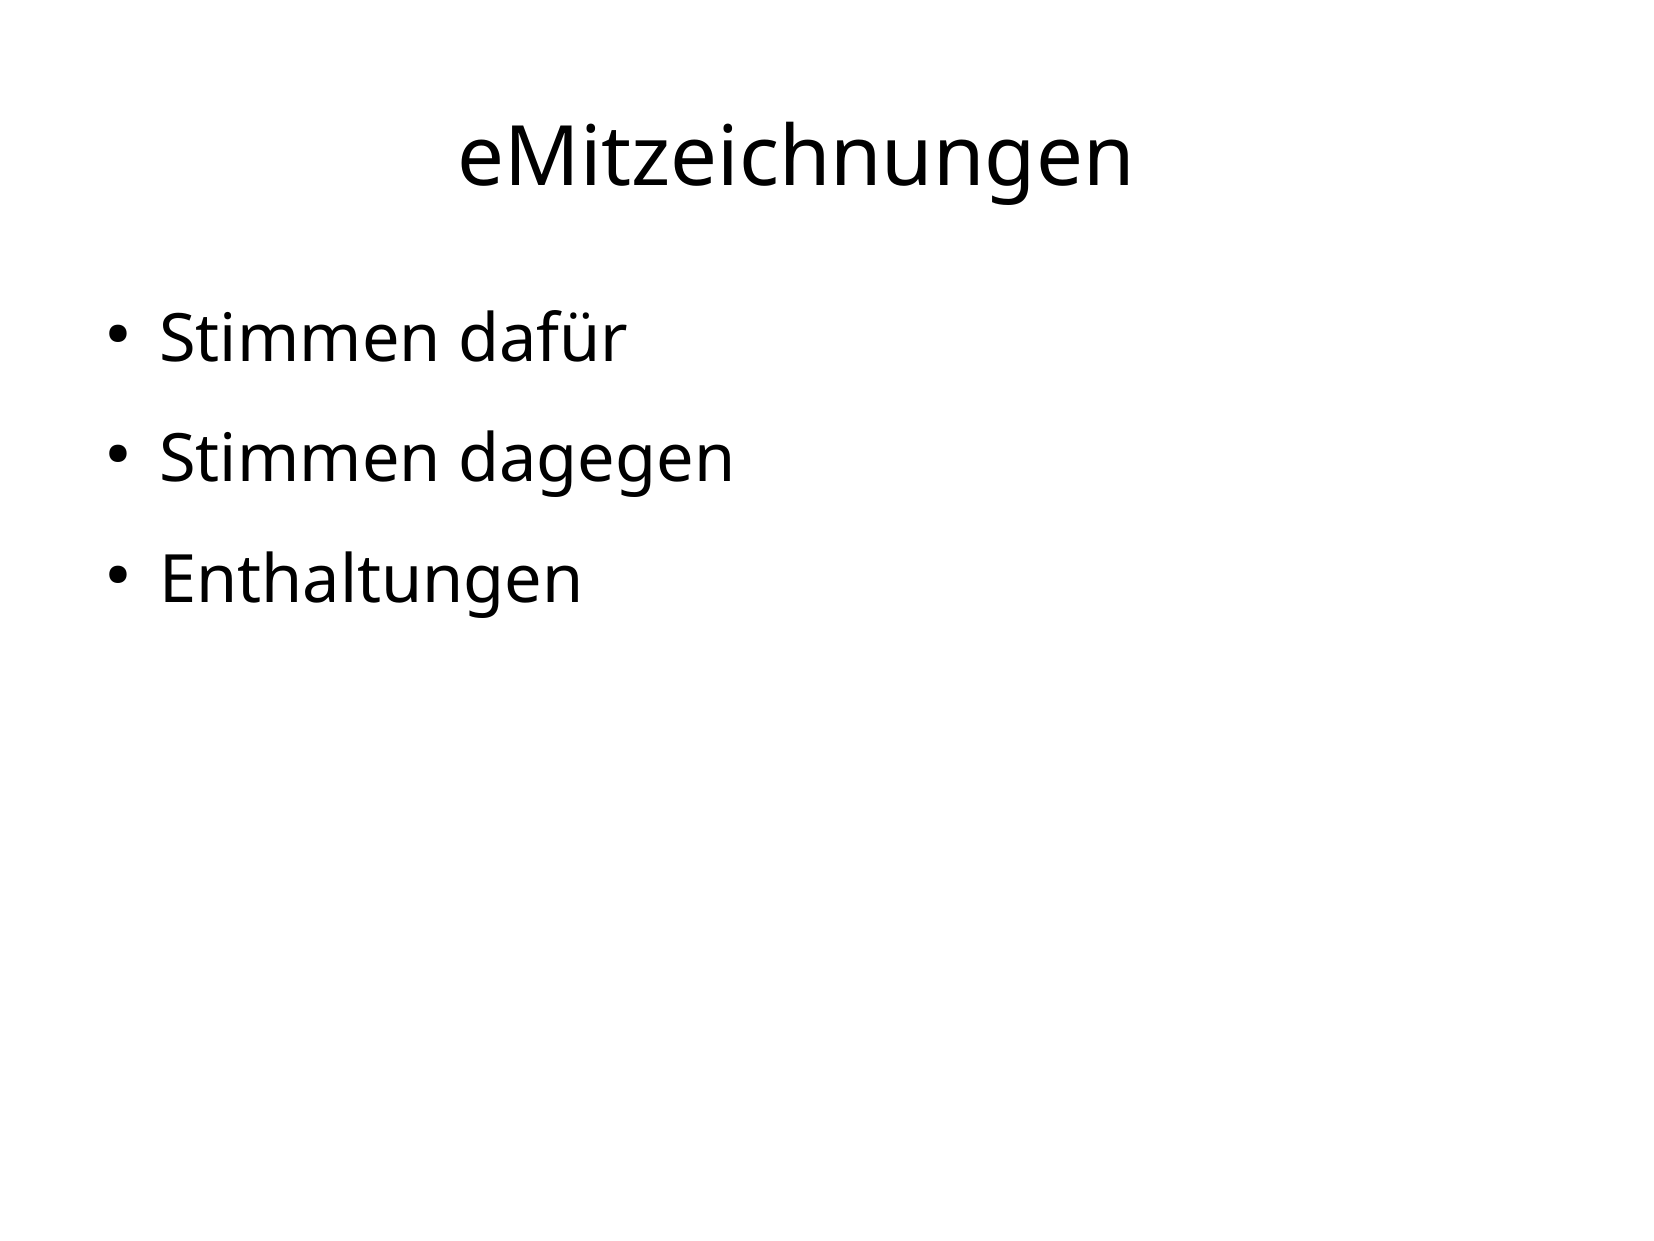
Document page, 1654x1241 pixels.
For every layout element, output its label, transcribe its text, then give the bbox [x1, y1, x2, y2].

title eMitzeichnungen [82, 56, 1571, 250]
list Stimmen dafür Stimmen dagegen Enthaltungen [88, 290, 1572, 1094]
